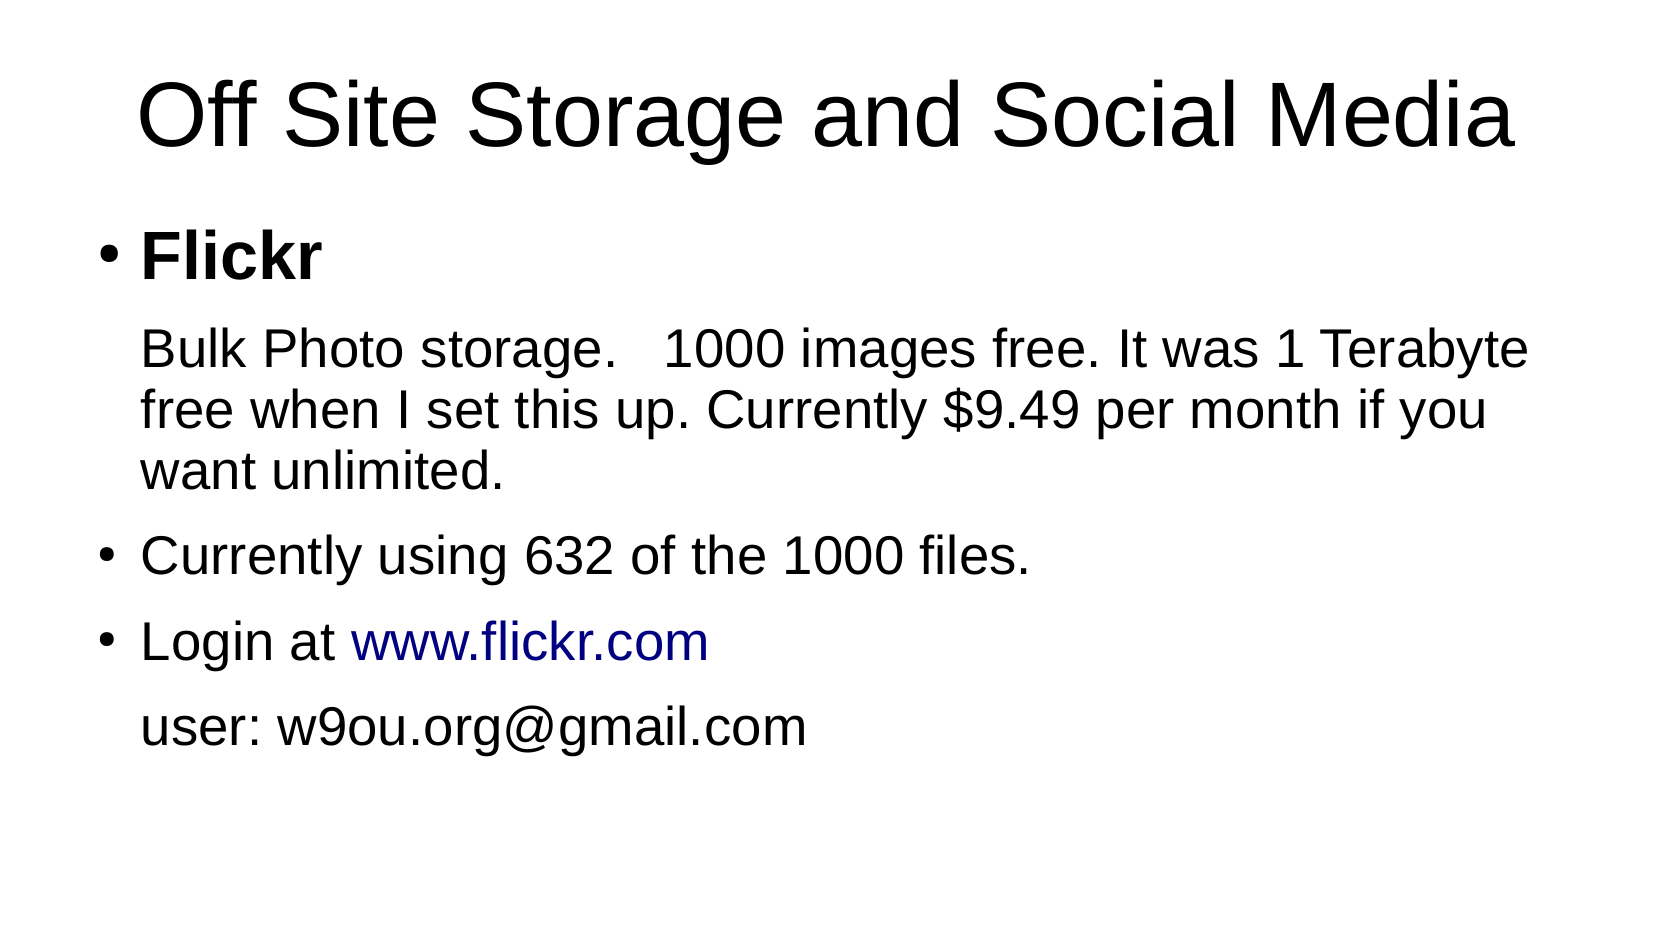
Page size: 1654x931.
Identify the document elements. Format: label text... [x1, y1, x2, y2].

title Off Site Storage and Social Media [82, 37, 1571, 193]
list Flickr Bulk Photo storage. 1000 images free. It was 1 Terabyte free when I set this up. Currently $9.49 per month if you want unlimited. Currently using 632 of the 1000 files. Login at www.flickr.com user: w9ou.org@gmail.com [82, 217, 1571, 758]
